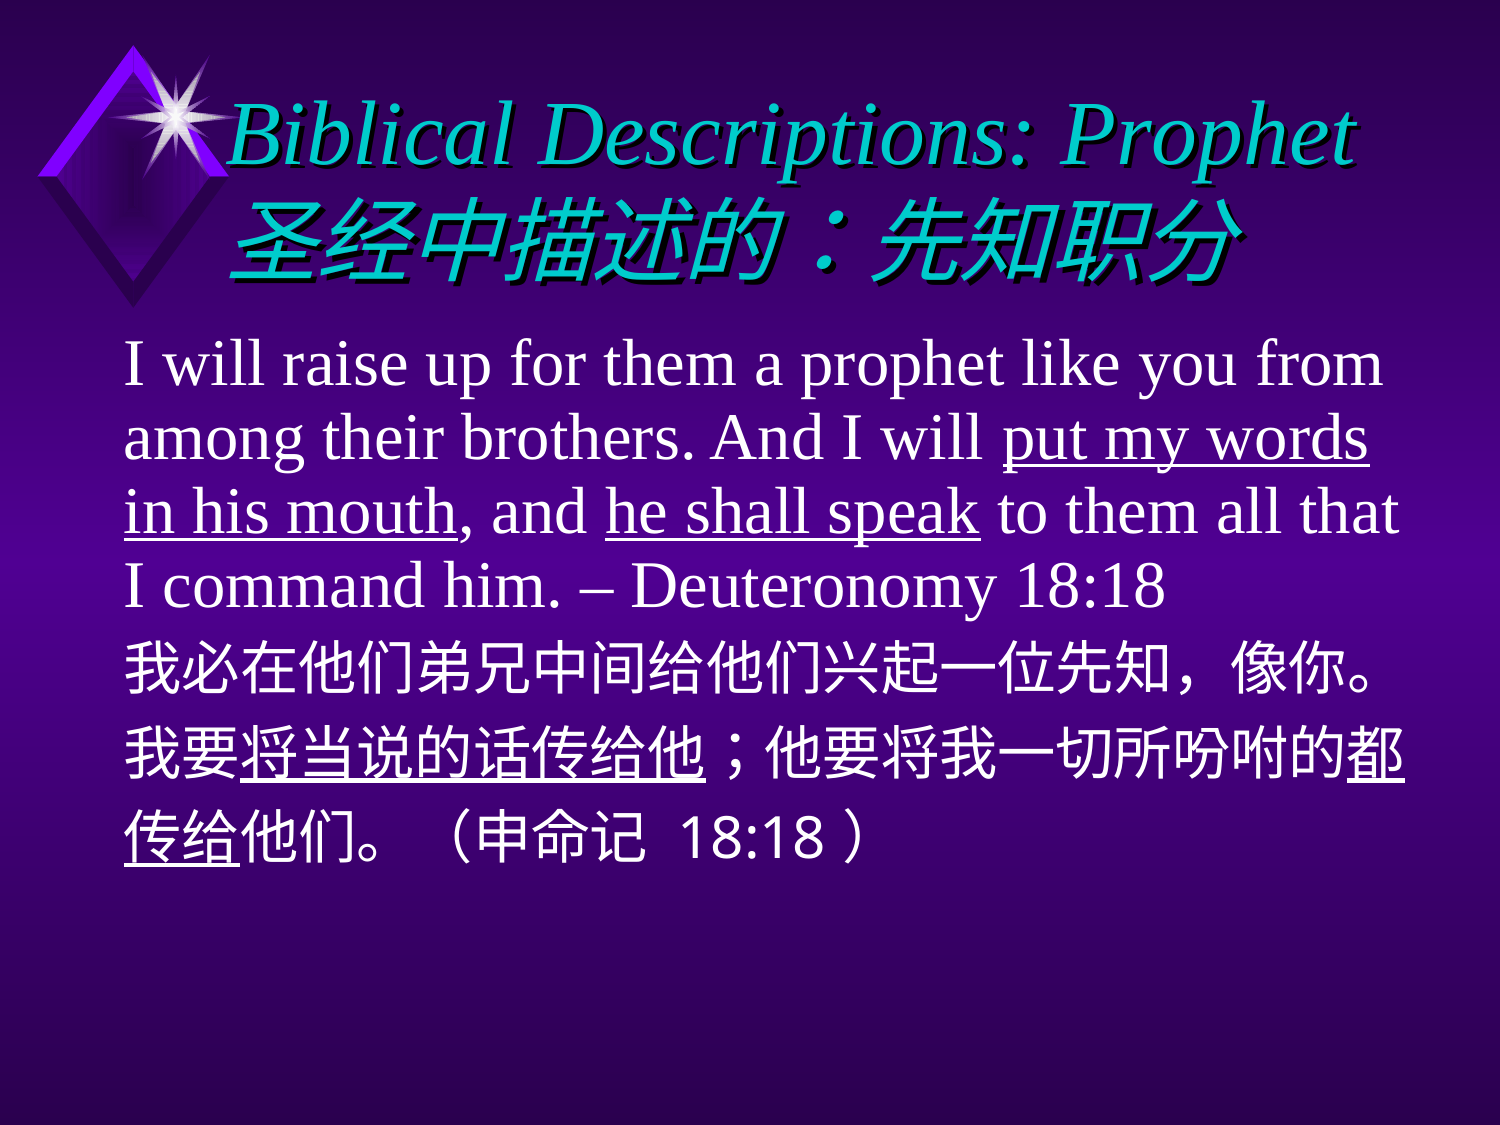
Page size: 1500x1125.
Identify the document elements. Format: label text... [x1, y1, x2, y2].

title Biblical Descriptions: Prophet 圣经中描述的：先知职分 [224, 65, 1388, 301]
text_box I will raise up for them a prophet like you from among their brothers. And I will put my words in his mouth, and he shall speak to them all that I command him. – Deuteronomy 18:18 我必在他们弟兄中间给他们兴起一位先知，像你。我要将当说的话传给他；他要将我一切所吩咐的都传给他们。（申命记 18:18） [108, 318, 1435, 941]
